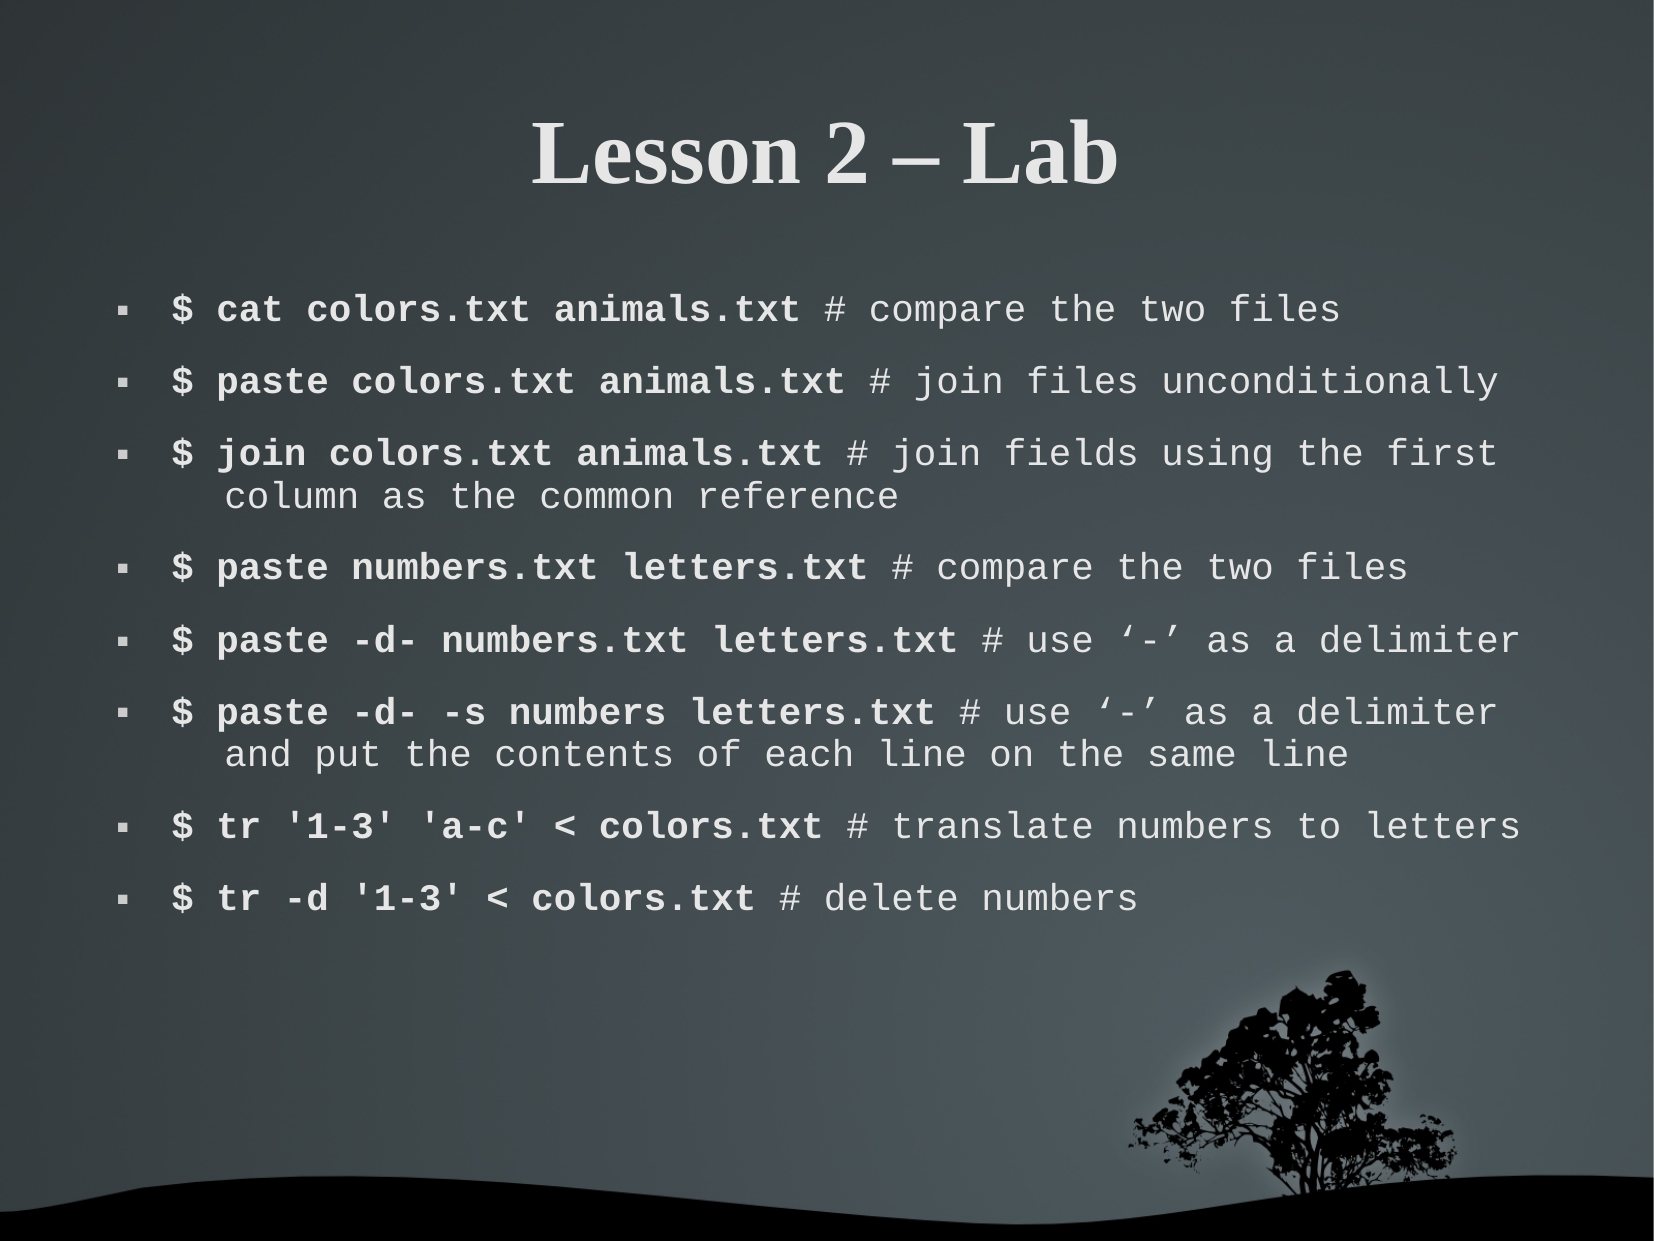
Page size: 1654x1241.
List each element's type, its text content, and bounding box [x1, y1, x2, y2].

title Lesson 2 – Lab [82, 49, 1571, 257]
list $ cat colors.txt animals.txt # compare the two files $ paste colors.txt animals.txt # join files unconditionally $ join colors.txt animals.txt # join fields using the first column as the common reference $ paste numbers.txt letters.txt # compare the two files $ paste -d- numbers.txt letters.txt # use ‘-’ as a delimiter $ paste -d- -s numbers letters.txt # use ‘-’ as a delimiter and put the contents of each line on the same line $ tr '1-3' 'a-c' < colors.txt # translate numbers to letters $ tr -d '1-3' < colors.txt # delete numbers [82, 290, 1571, 1109]
picture [0, 0, 1654, 1241]
